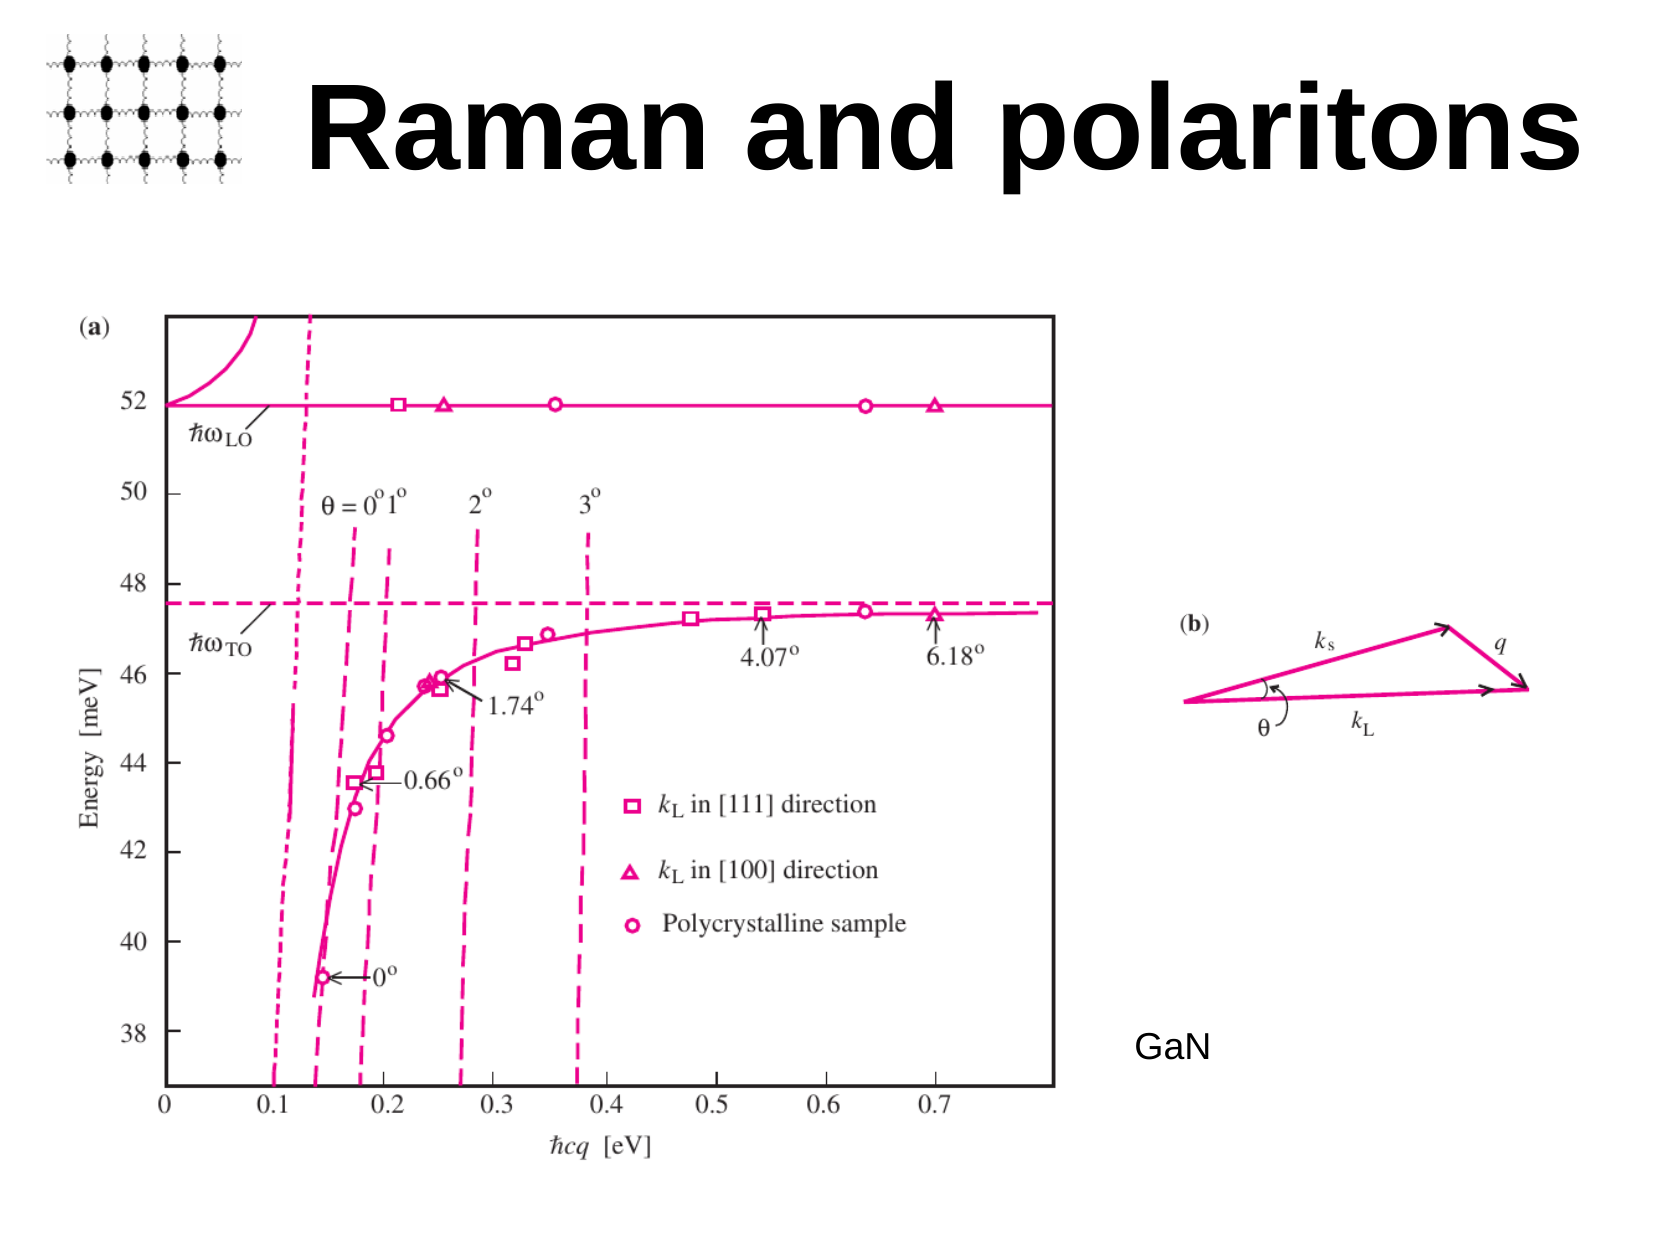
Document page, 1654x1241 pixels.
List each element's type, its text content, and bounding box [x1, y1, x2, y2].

picture [53, 290, 1099, 1170]
title Raman and polaritons [200, 23, 1654, 231]
picture [11, 12, 245, 189]
text_box GaN [1119, 1017, 1312, 1087]
picture [1133, 590, 1579, 745]
